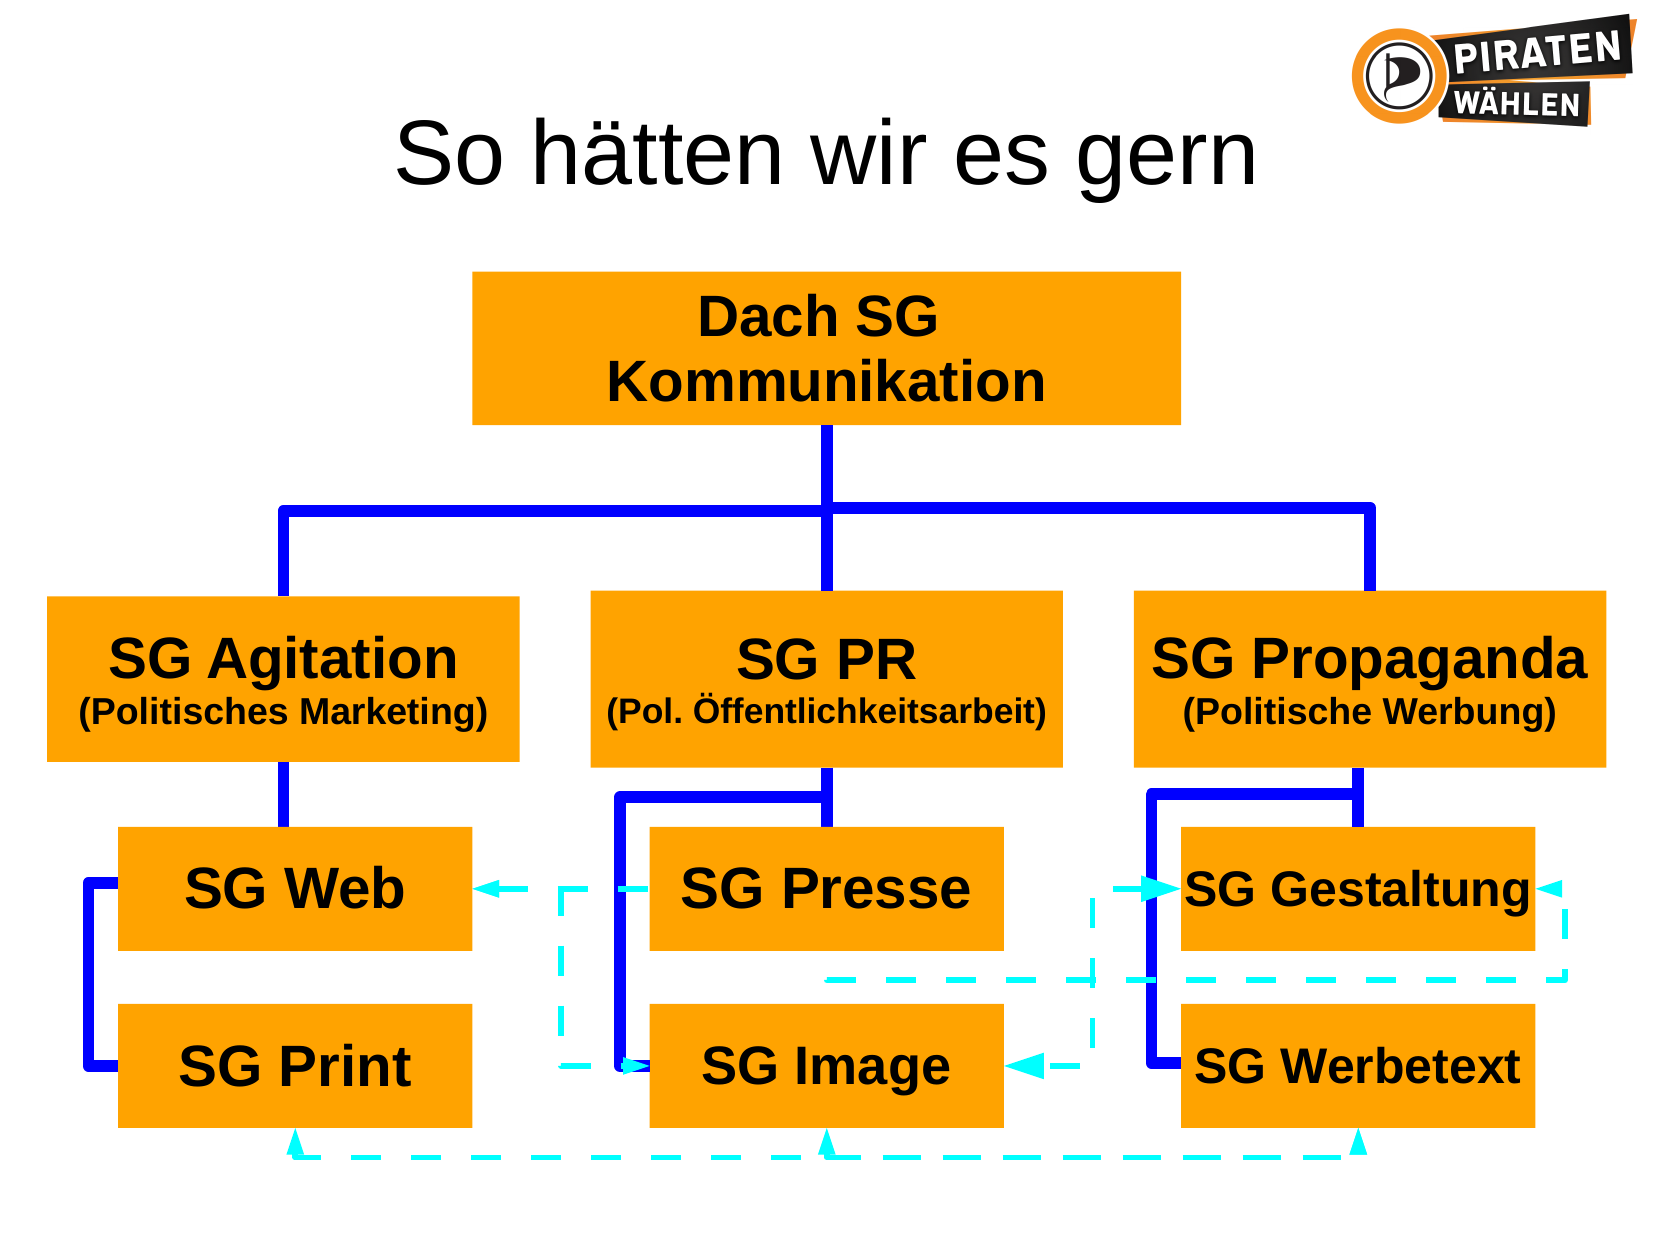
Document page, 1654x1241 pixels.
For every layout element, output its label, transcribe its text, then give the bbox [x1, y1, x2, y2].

text_box Dach SG Kommunikation [472, 271, 1182, 426]
picture [1337, 0, 1654, 142]
text_box SG PR (Pol. Öffentlichkeitsarbeit) [590, 590, 1063, 768]
text_box SG Presse [649, 826, 1004, 951]
title So hätten wir es gern [82, 49, 1571, 257]
text_box SG Print [118, 1003, 473, 1128]
text_box SG Image [649, 1003, 1004, 1128]
text_box SG Werbetext [1181, 1003, 1536, 1128]
text_box SG Gestaltung [1181, 826, 1536, 951]
text_box SG Web [118, 826, 473, 951]
text_box SG Propaganda (Politische Werbung) [1133, 590, 1607, 768]
text_box SG Agitation (Politisches Marketing) [47, 596, 520, 762]
